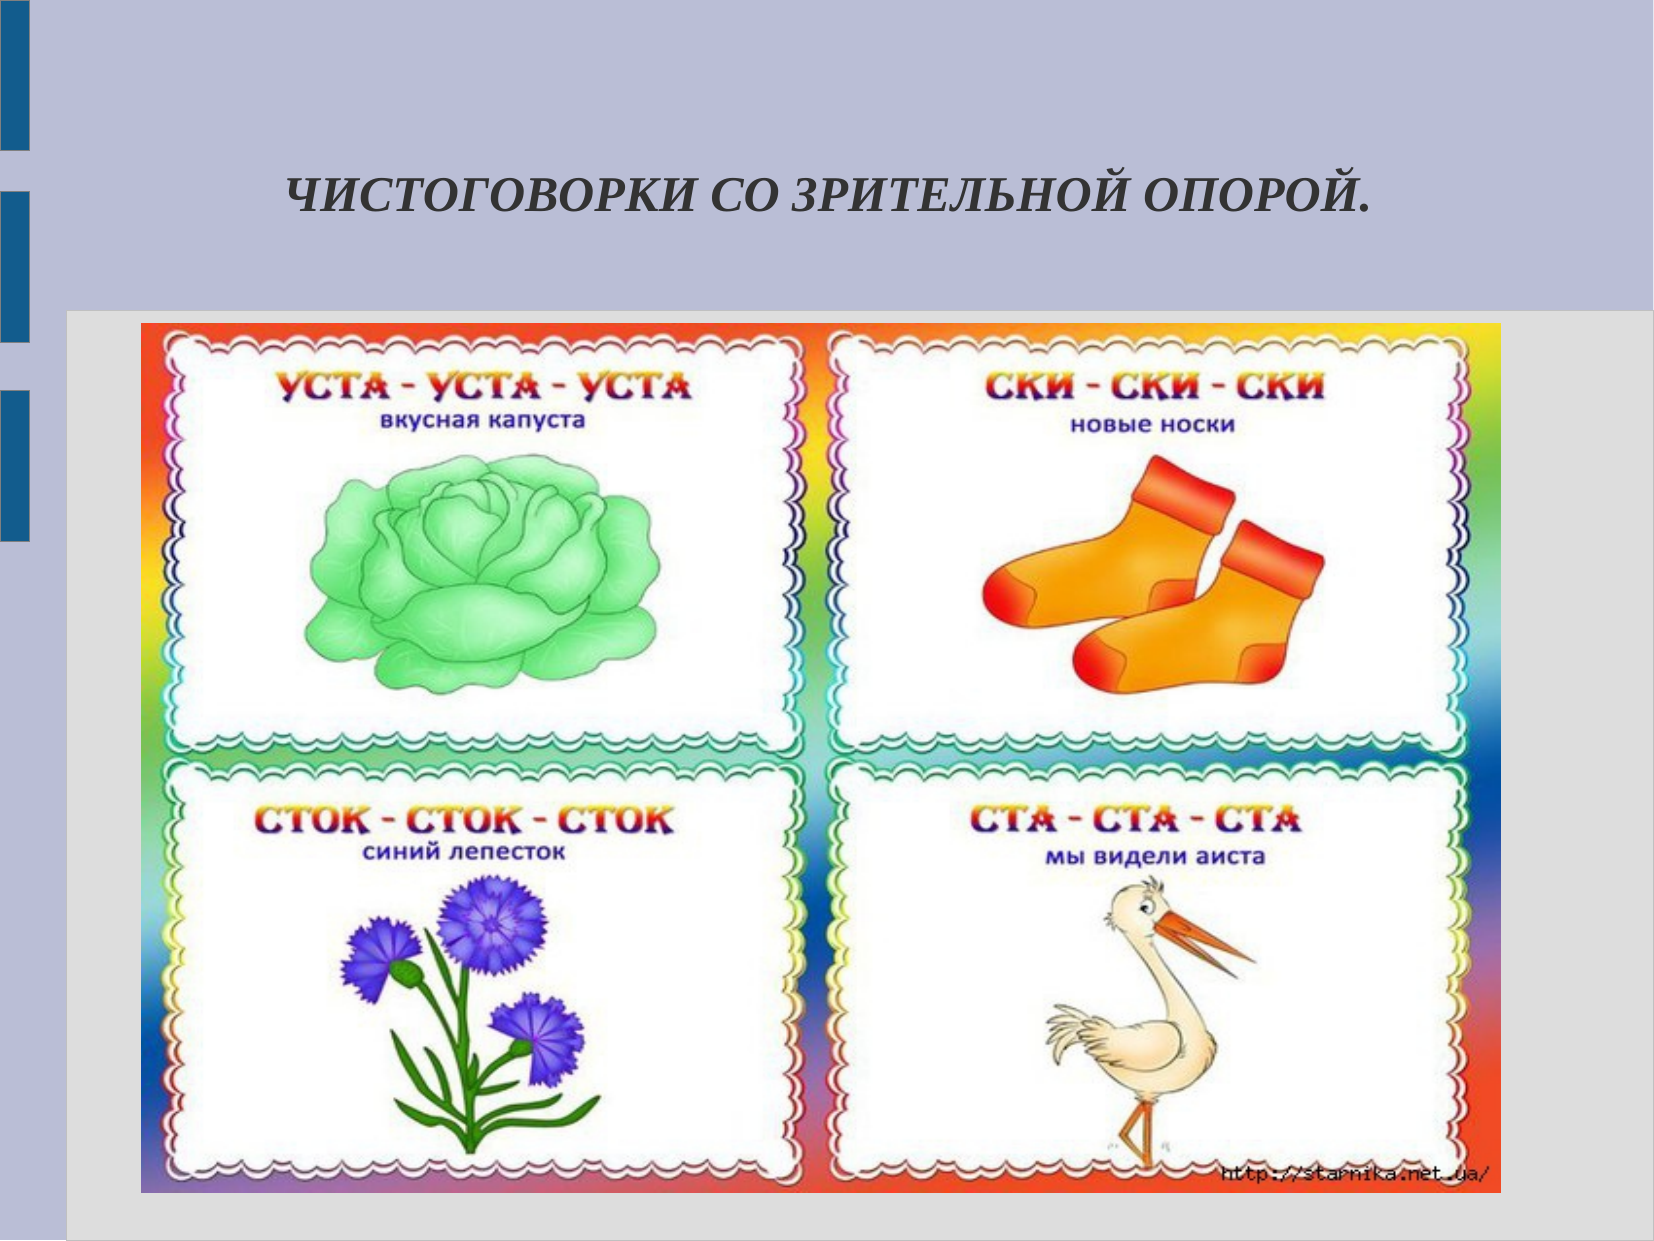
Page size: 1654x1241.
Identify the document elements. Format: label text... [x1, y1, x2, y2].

picture [141, 323, 1501, 1193]
title ЧИСТОГОВОРКИ СО ЗРИТЕЛЬНОЙ ОПОРОЙ. [121, 91, 1534, 299]
